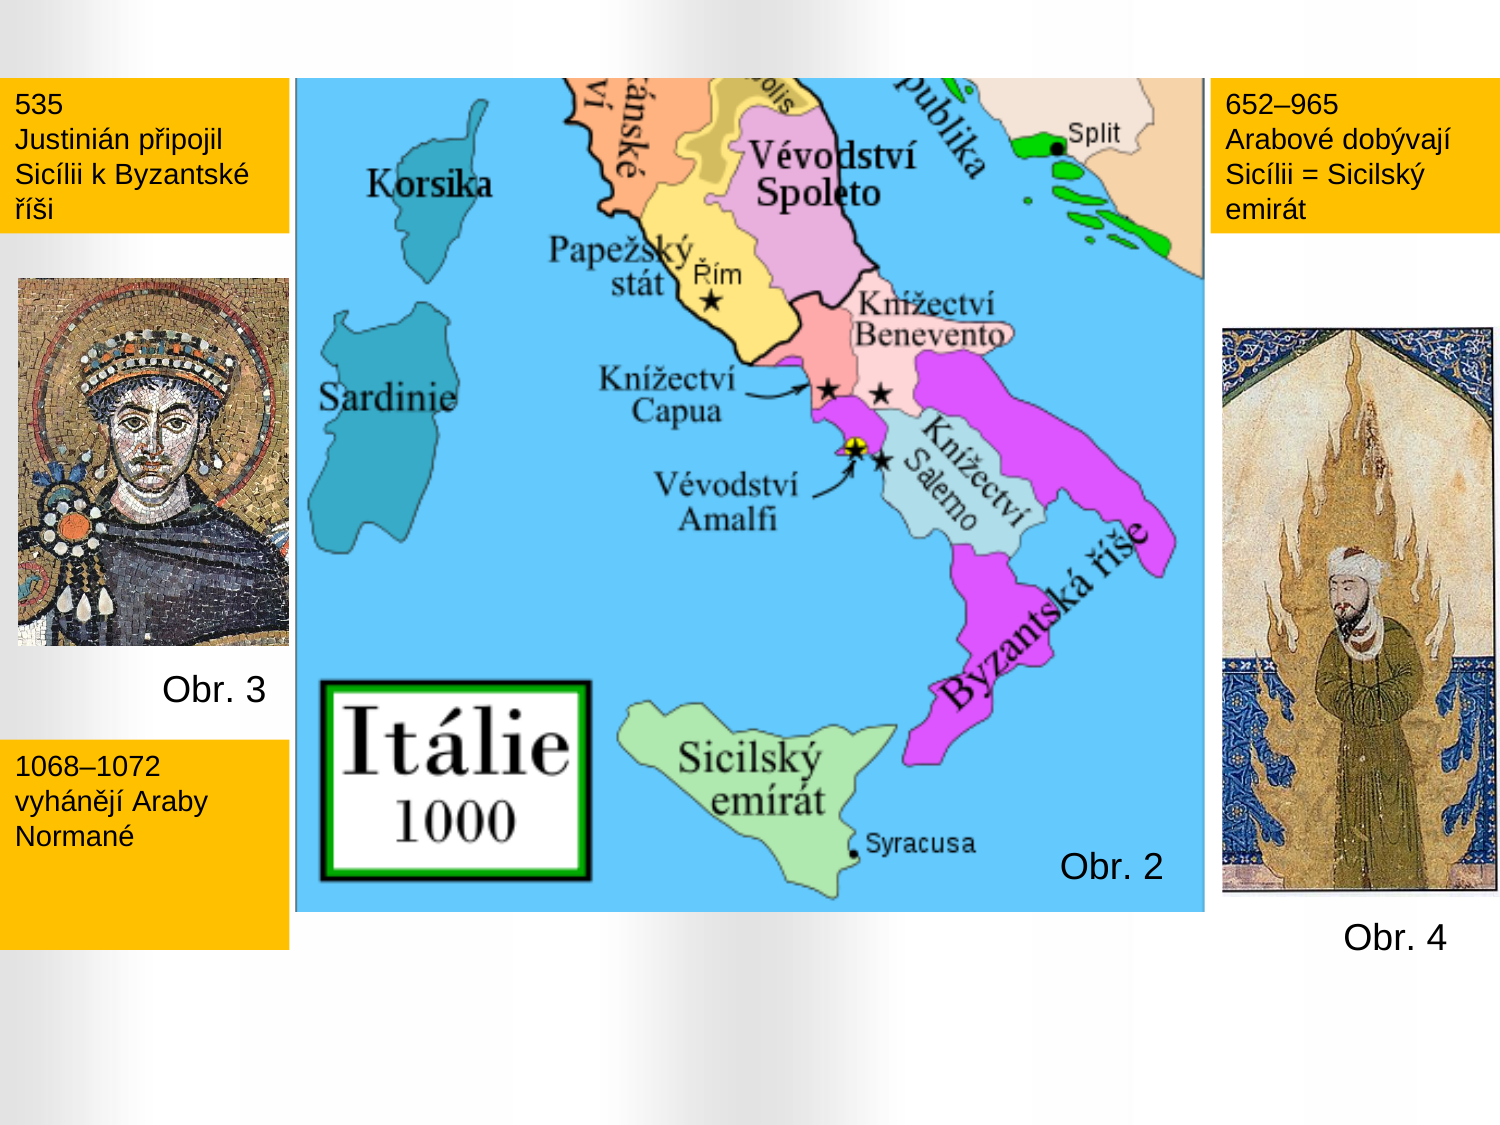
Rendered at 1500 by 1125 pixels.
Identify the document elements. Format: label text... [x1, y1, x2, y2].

text_box Obr. 2 [1044, 834, 1179, 895]
text_box Obr. 4 [1328, 904, 1463, 966]
text_box 535 Justinián připojil Sicílii k Byzantské říši [0, 78, 290, 234]
picture [0, 0, 1500, 1125]
text_box 1068–1072 vyhánějí Araby Normané [0, 739, 290, 950]
text_box Obr. 3 [147, 656, 282, 718]
text_box 652–965 Arabové dobývají Sicílii = Sicilský emirát [1210, 78, 1500, 234]
